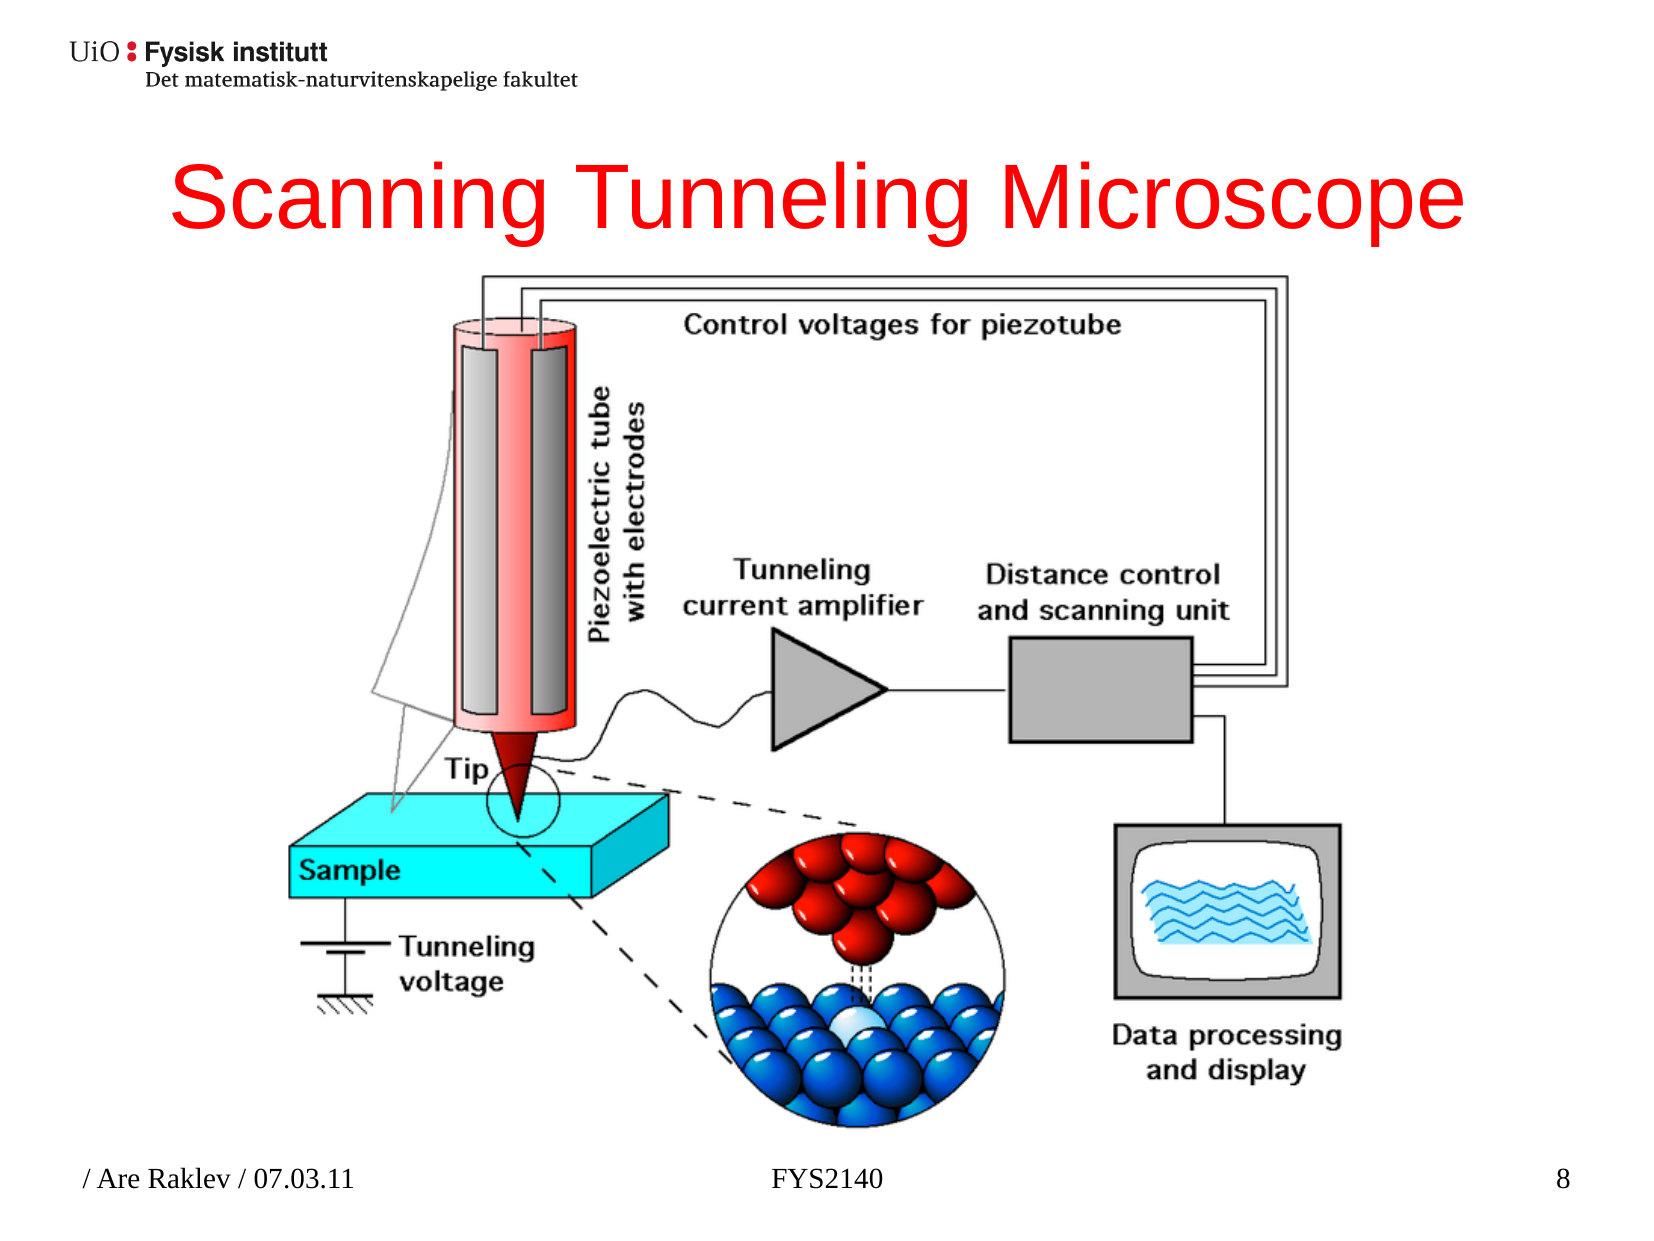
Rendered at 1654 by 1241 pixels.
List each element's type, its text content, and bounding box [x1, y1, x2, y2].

picture [266, 250, 1372, 1155]
picture [68, 37, 581, 93]
title Scanning Tunneling Microscope [75, 92, 1564, 301]
